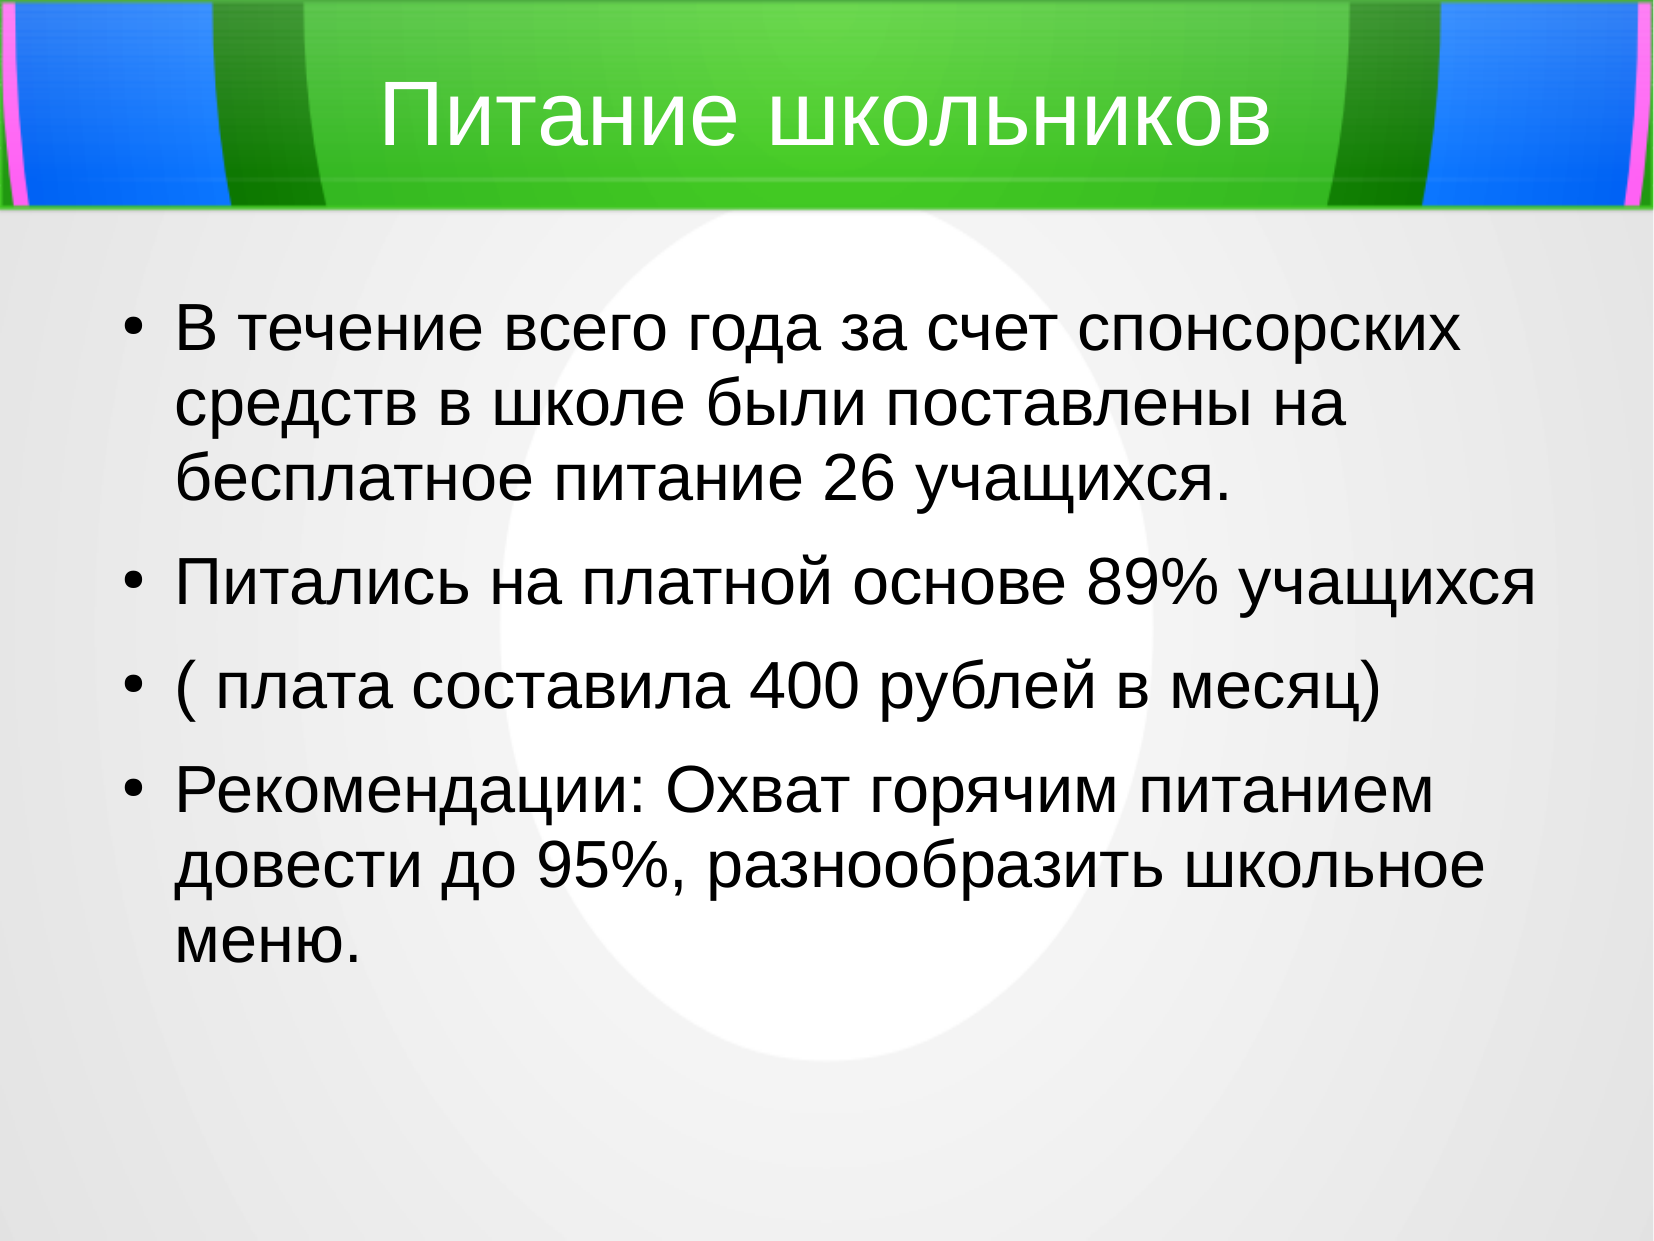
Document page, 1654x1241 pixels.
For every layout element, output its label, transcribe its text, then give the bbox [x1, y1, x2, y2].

picture [0, 0, 1654, 1241]
list В течение всего года за счет спонсорских средств в школе были поставлены на бесплатное питание 26 учащихся. Питались на платной основе 89% учащихся ( плата составила 400 рублей в месяц) Рекомендации: Охват горячим питанием довести до 95%, разнообразить школьное меню. [103, 290, 1560, 1010]
title Питание школьников [82, 49, 1571, 179]
